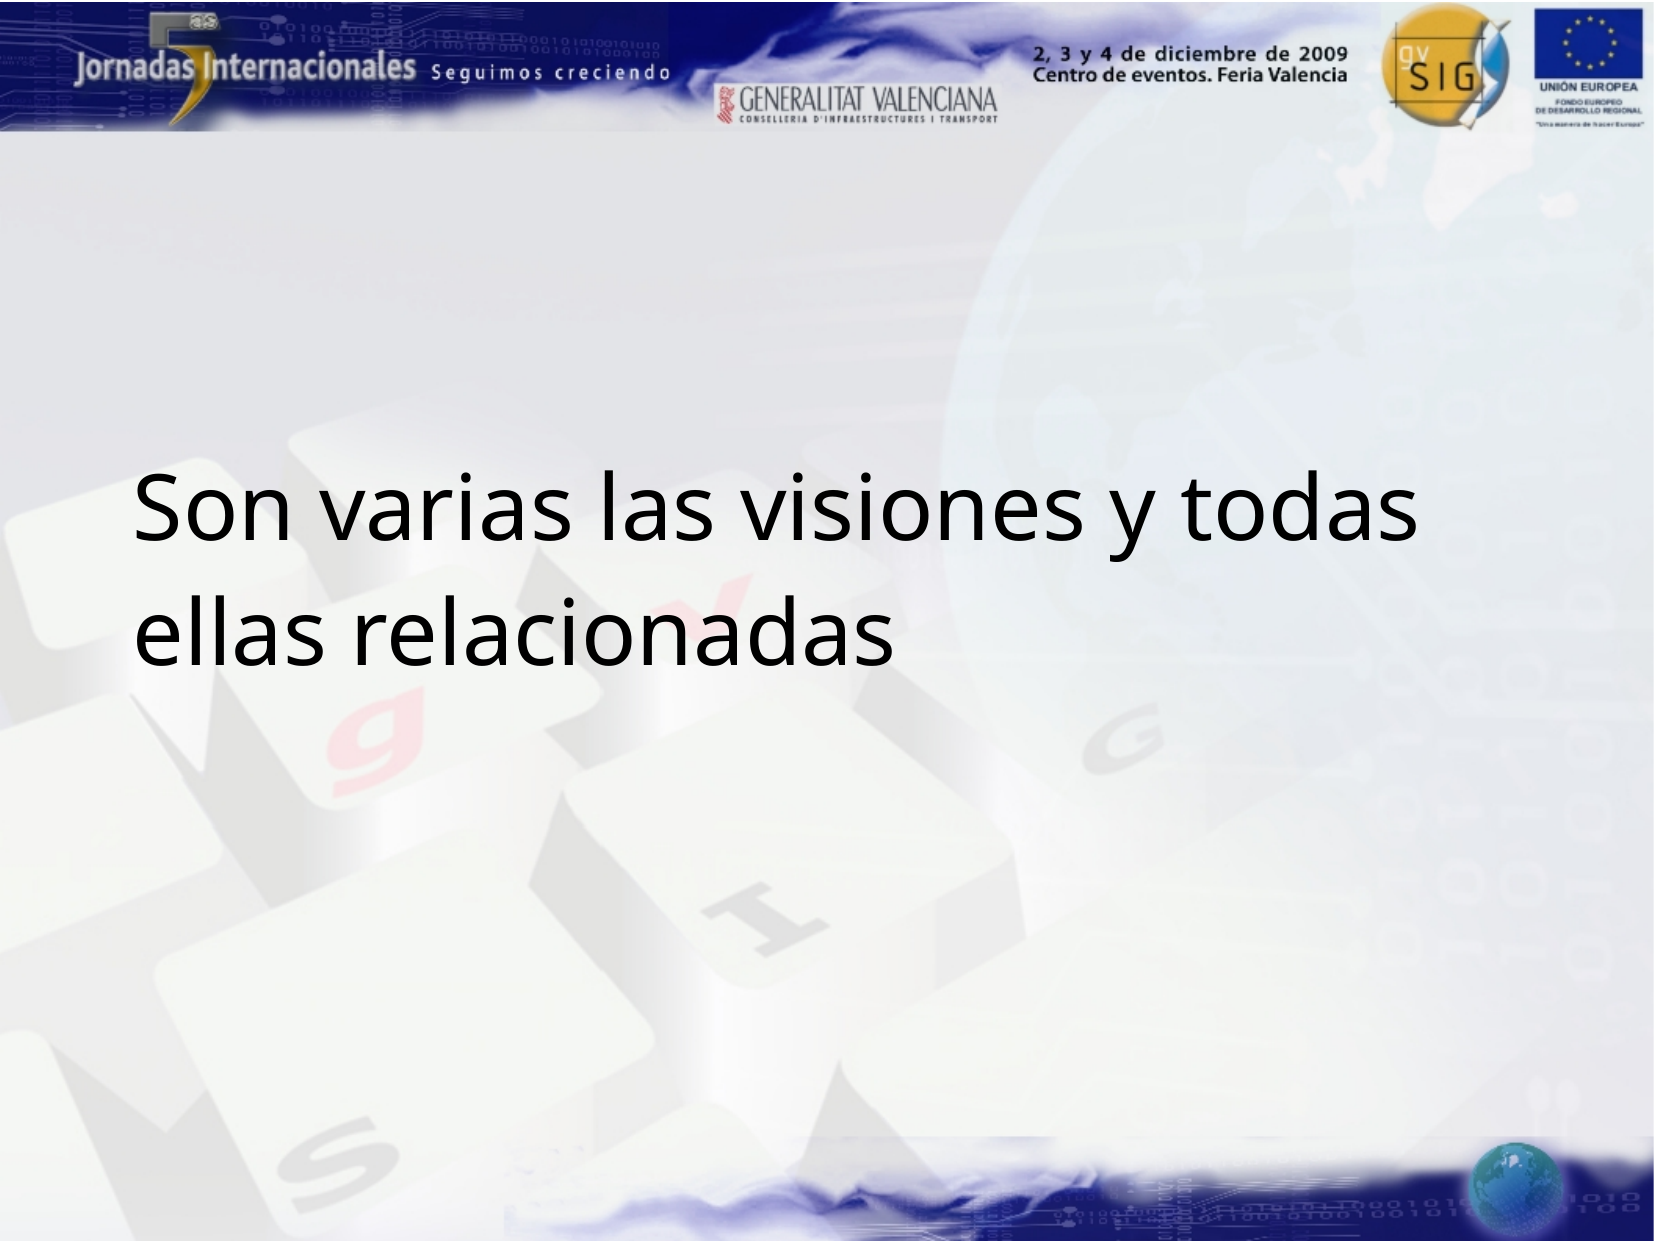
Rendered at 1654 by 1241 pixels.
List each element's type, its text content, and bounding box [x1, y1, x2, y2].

text_box Son varias las visiones y todas ellas relacionadas [118, 237, 1506, 880]
picture [0, 2, 1654, 1241]
